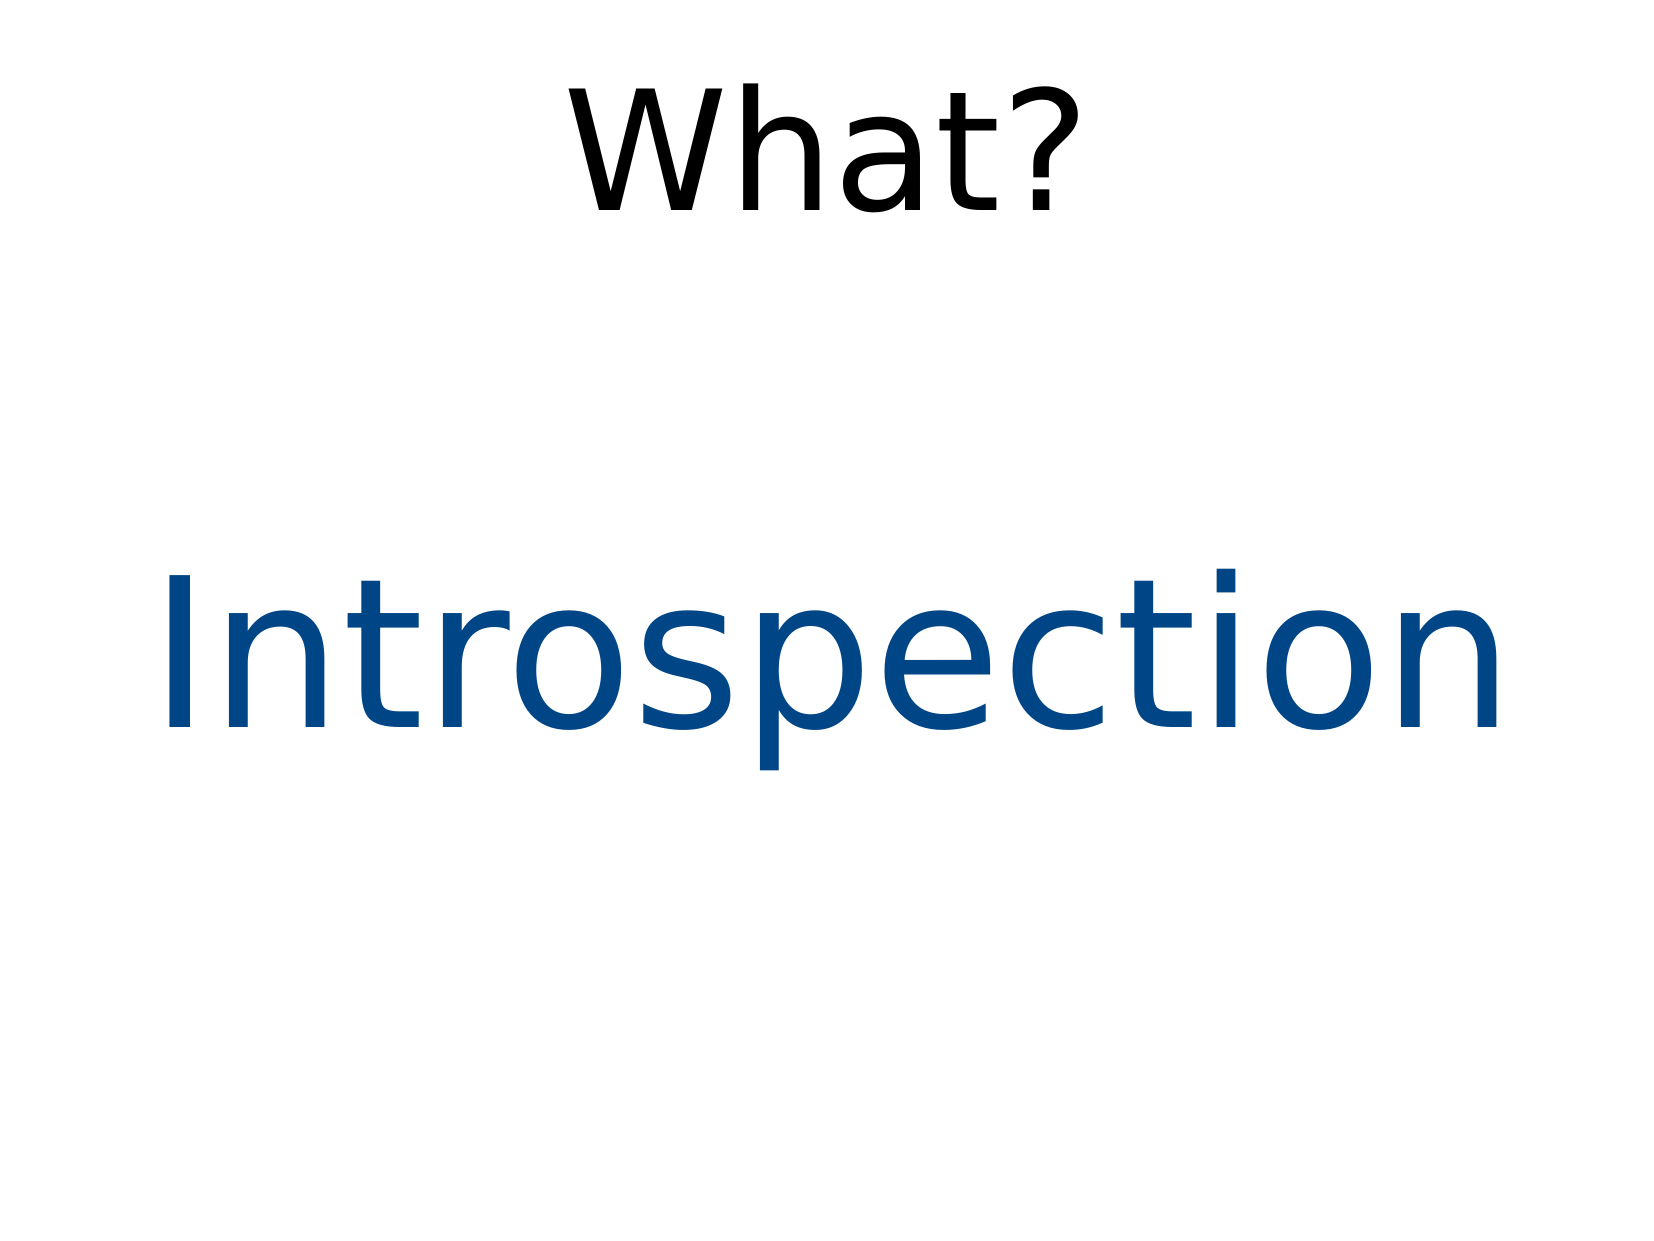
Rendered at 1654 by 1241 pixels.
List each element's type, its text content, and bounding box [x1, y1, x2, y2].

title What? [82, 49, 1571, 257]
subtitle Introspection [88, 126, 1577, 1186]
